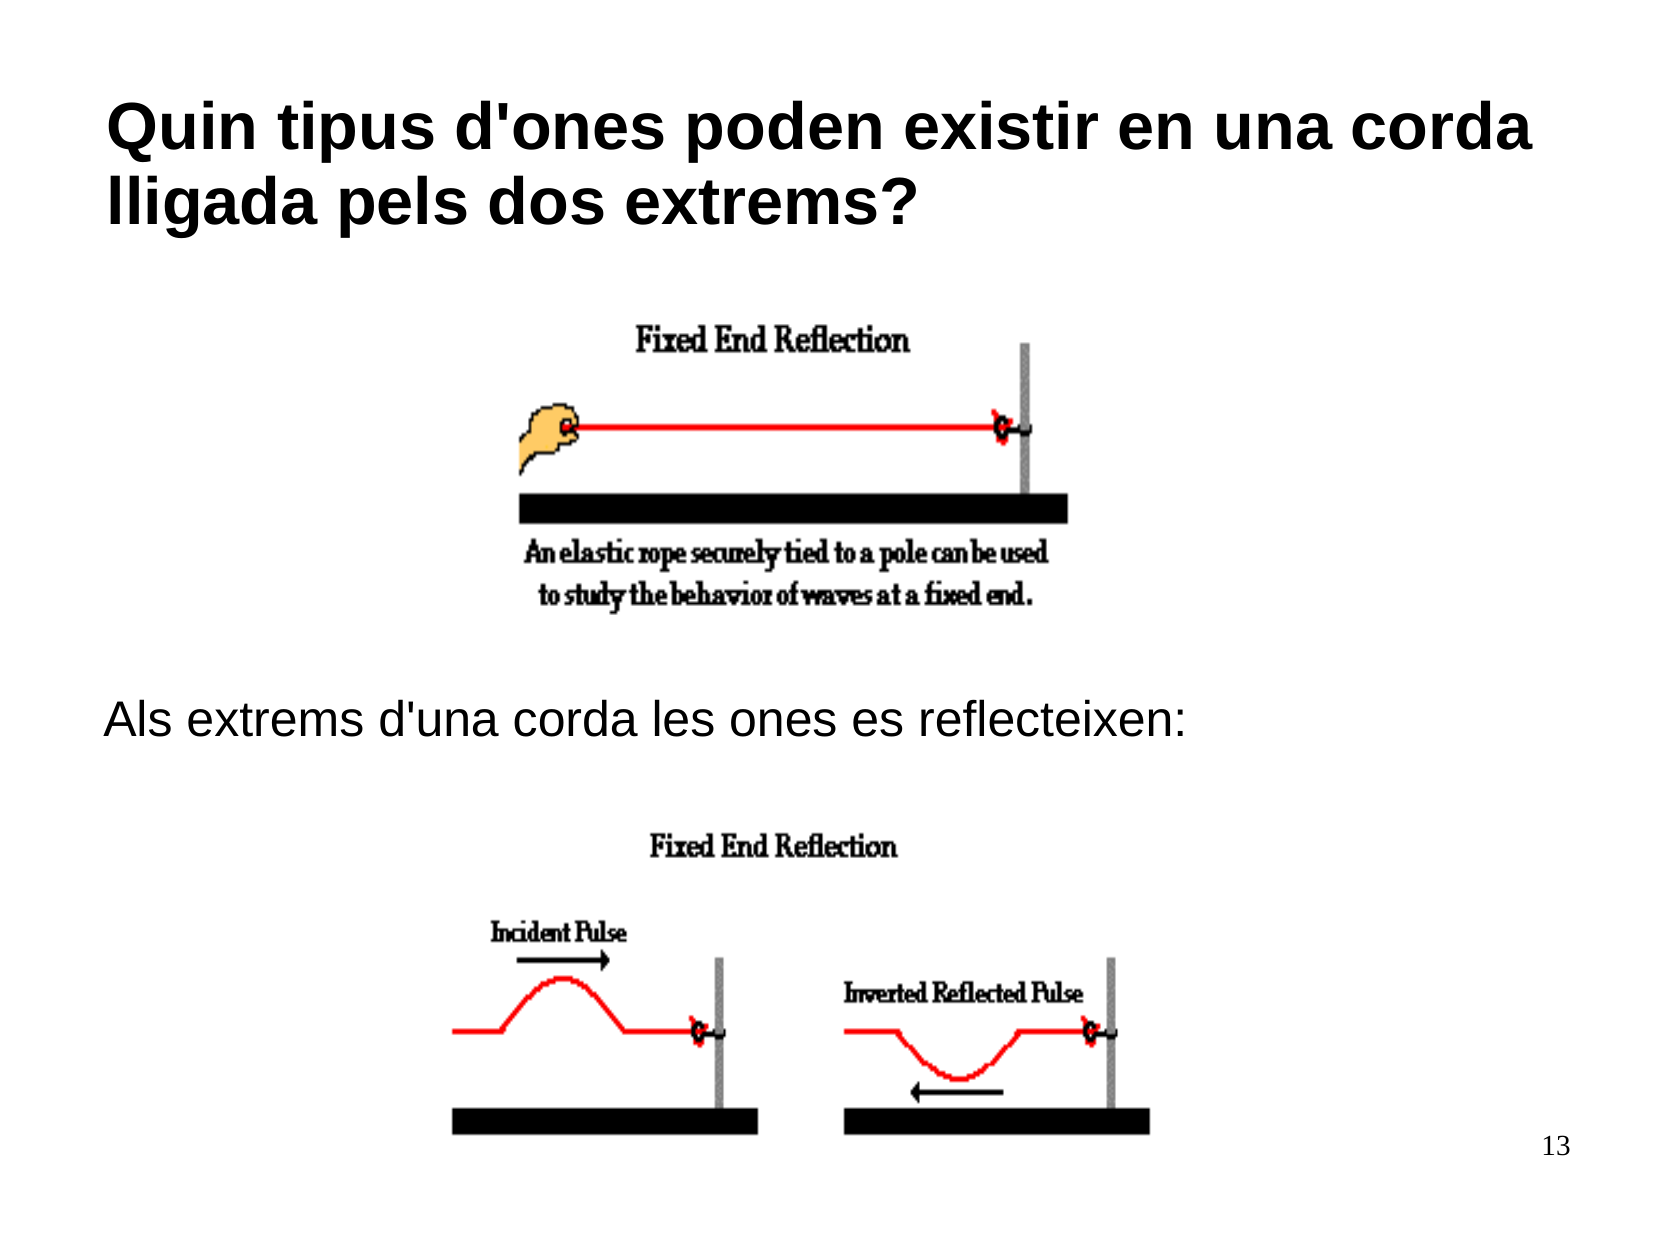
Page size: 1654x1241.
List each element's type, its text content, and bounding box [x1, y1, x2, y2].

text_box Quin tipus d'ones poden existir en una corda lligada pels dos extrems? [92, 81, 1560, 246]
picture [442, 821, 1159, 1146]
text_box Als extrems d'una corda les ones es reflecteixen: [88, 684, 1482, 755]
picture [508, 311, 1078, 621]
